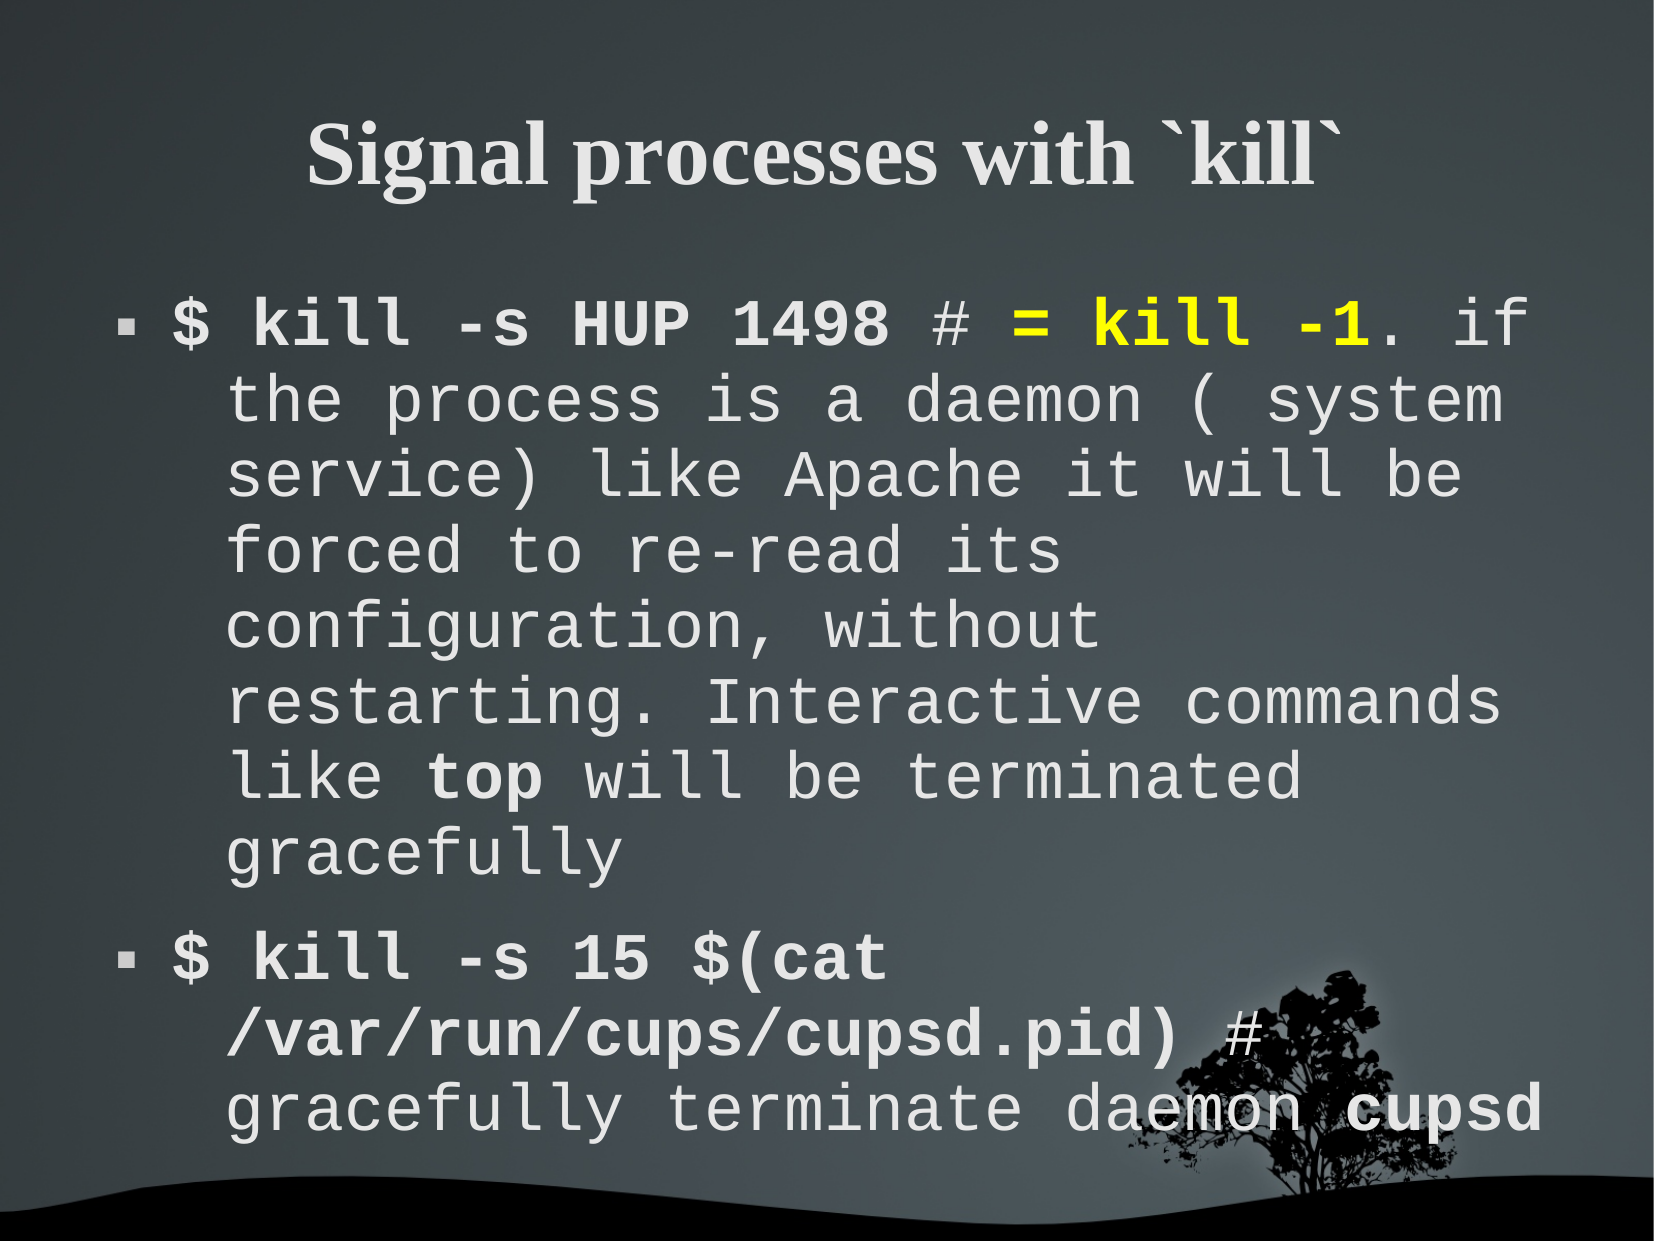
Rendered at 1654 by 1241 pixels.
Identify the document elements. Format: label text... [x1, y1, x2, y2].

picture [0, 0, 1654, 1241]
title Signal processes with `kill` [82, 33, 1571, 274]
list $ kill -s HUP 1498 # = kill -1. if the process is a daemon ( system service) like Apache it will be forced to re-read its configuration, without restarting. Interactive commands like top will be terminated gracefully $ kill -s 15 $(cat /var/run/cups/cupsd.pid) # gracefully terminate daemon cupsd [82, 290, 1571, 1109]
